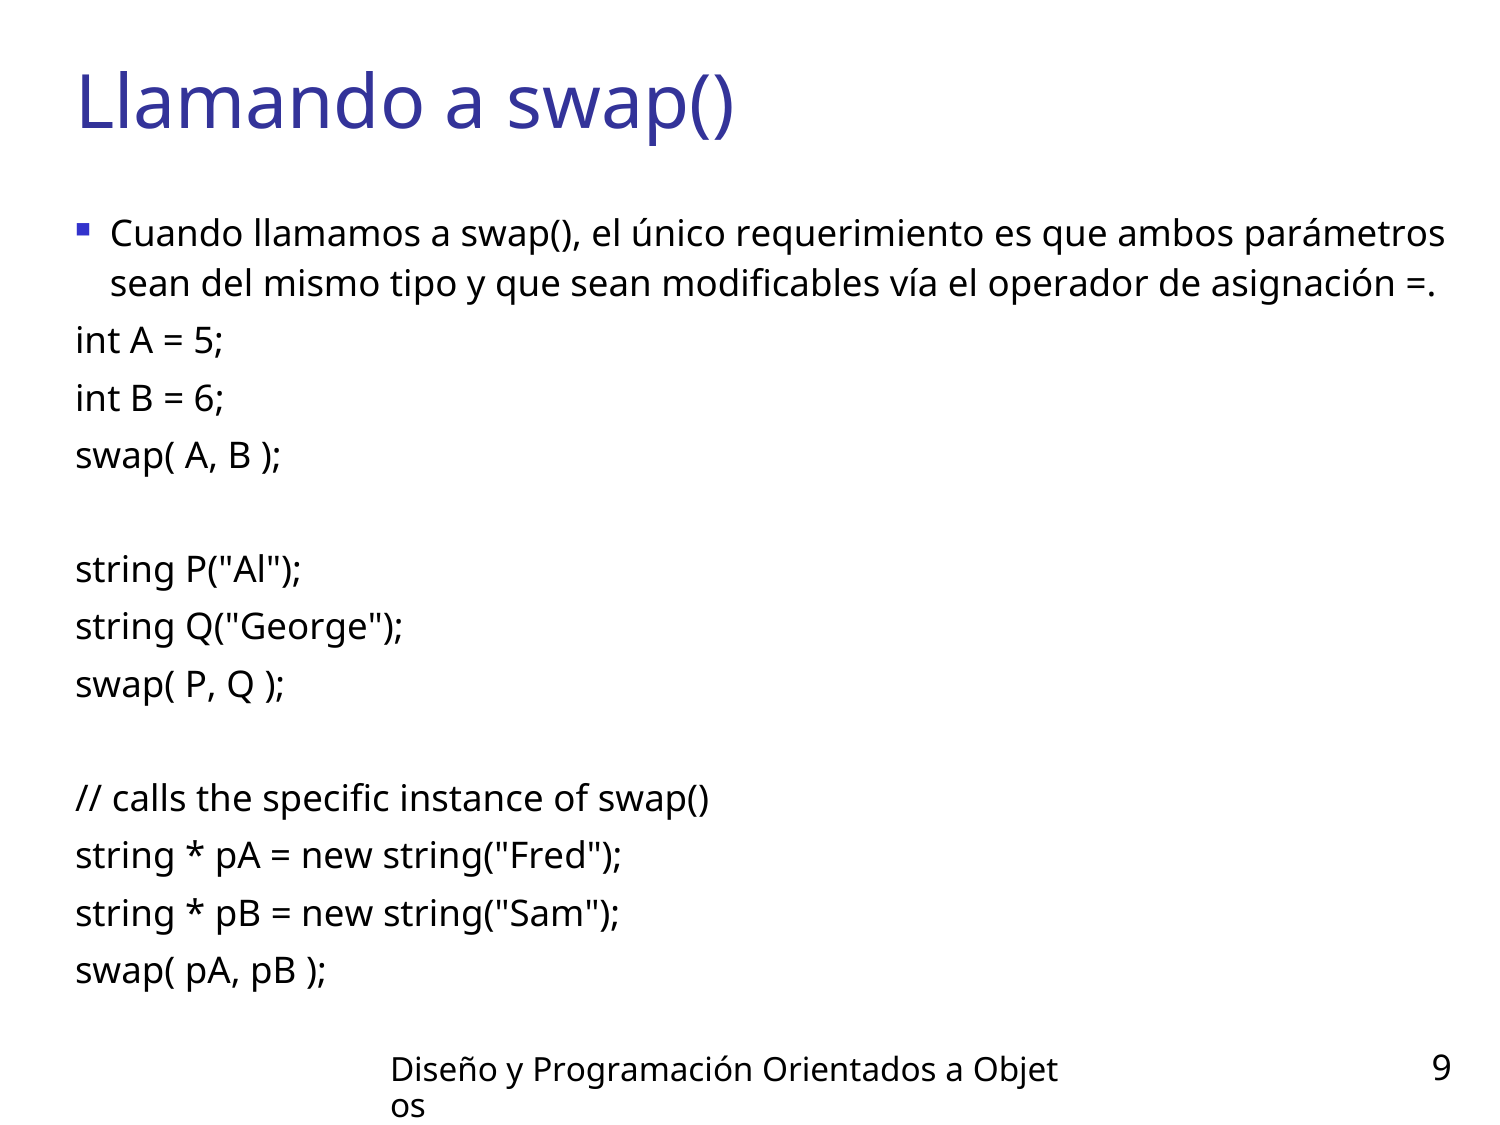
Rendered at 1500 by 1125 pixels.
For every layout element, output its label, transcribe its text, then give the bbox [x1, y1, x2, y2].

list Cuando llamamos a swap(), el único requerimiento es que ambos parámetros sean del mismo tipo y que sean modificables vía el operador de asignación =. int A = 5; int B = 6; swap( A, B ); string P("Al"); string Q("George"); swap( P, Q ); // calls the specific instance of swap()‏ string * pA = new string("Fred"); string * pB = new string("Sam"); swap( pA, pB ); [75, 207, 1462, 1013]
title Llamando a swap()‏ [75, 18, 1466, 181]
